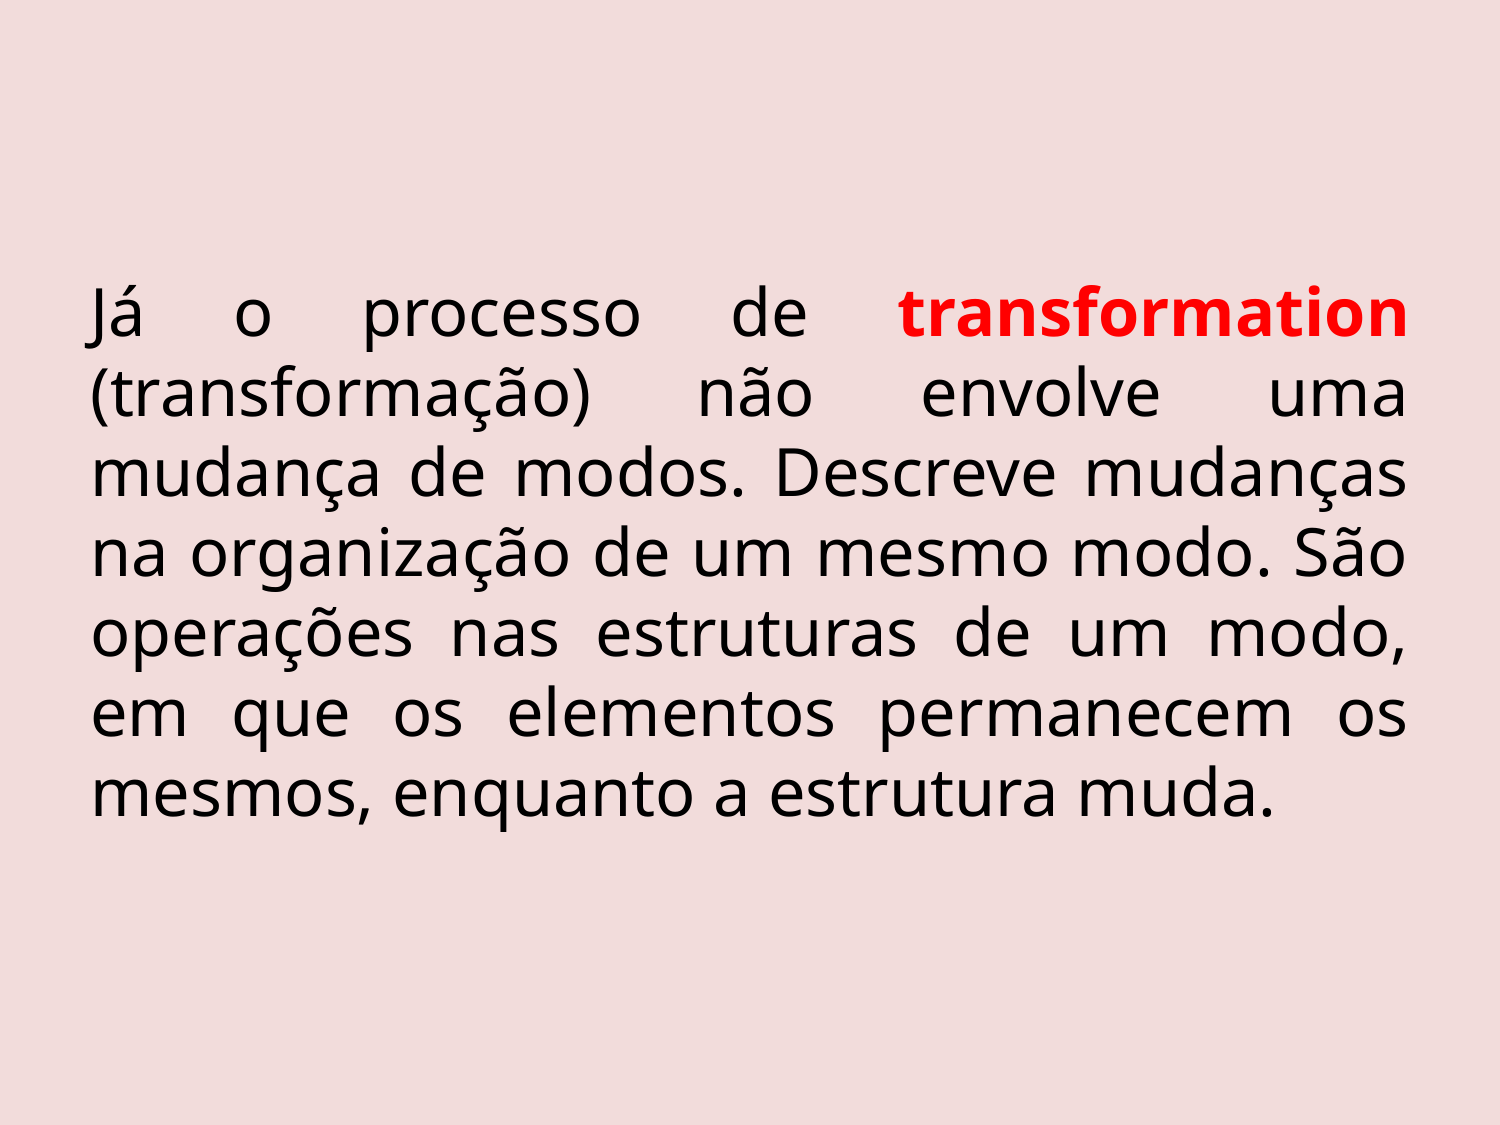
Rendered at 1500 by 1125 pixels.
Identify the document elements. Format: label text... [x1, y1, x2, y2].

list Já o processo de transformation (transformação) não envolve uma mudança de modos. Descreve mudanças na organização de um mesmo modo. São operações nas estruturas de um modo, em que os elementos permanecem os mesmos, enquanto a estrutura muda. [75, 262, 1425, 1005]
